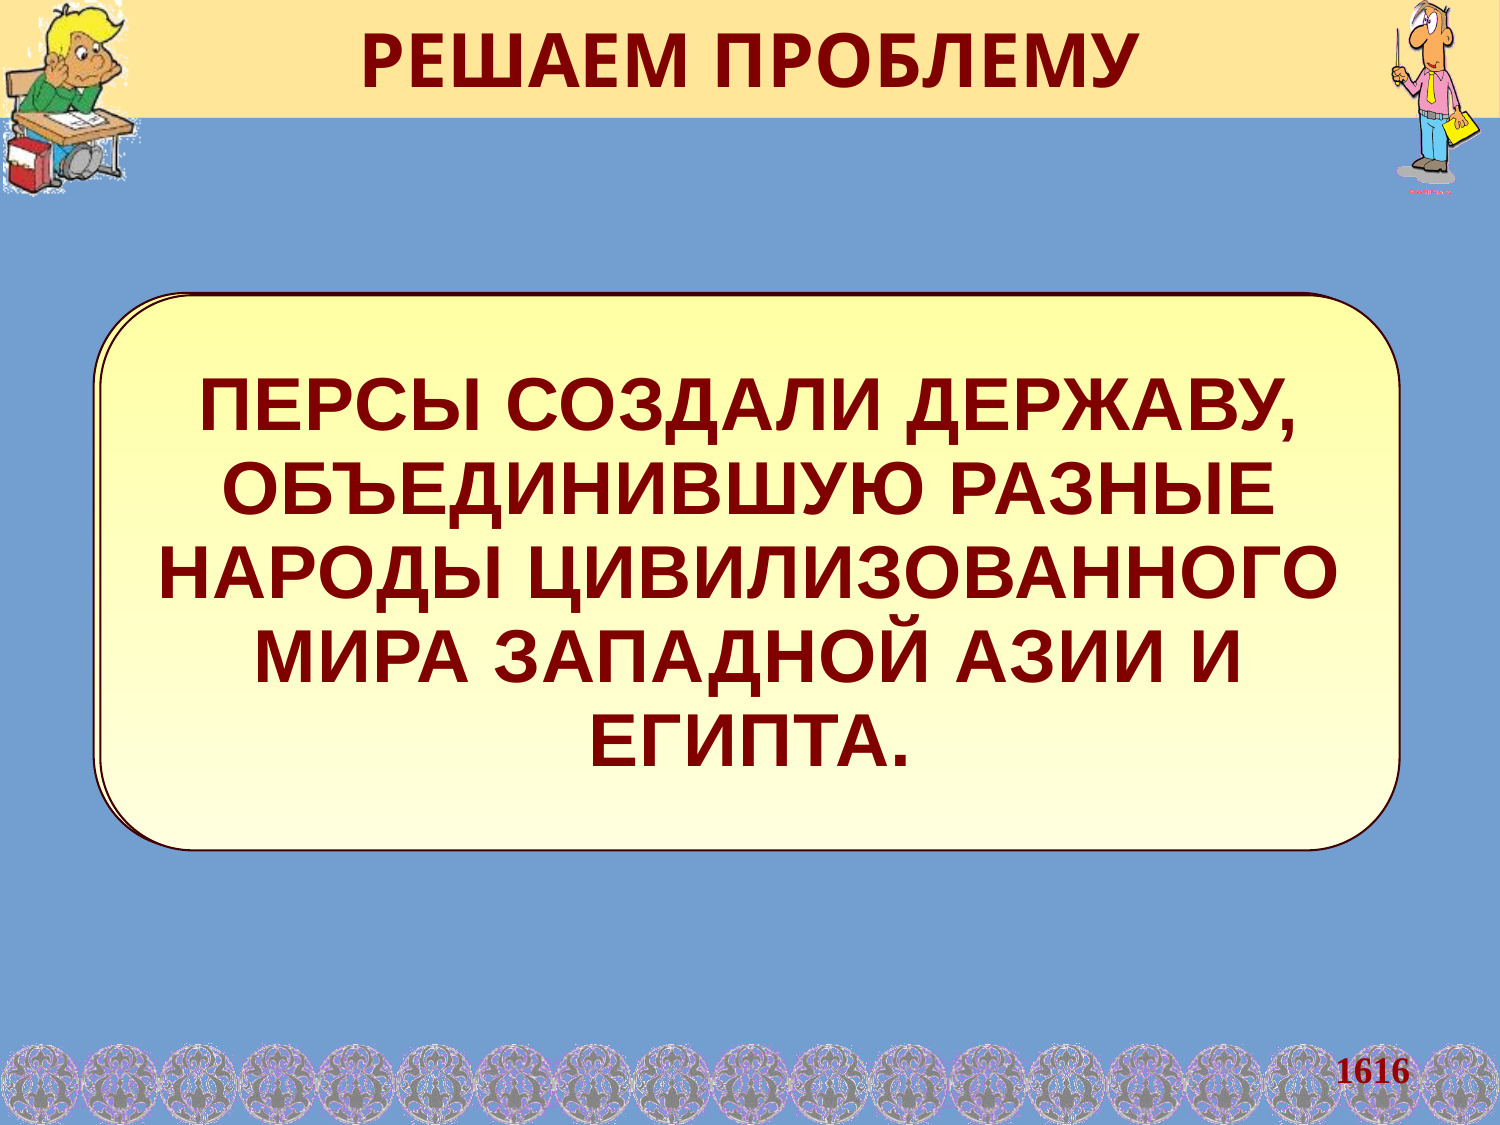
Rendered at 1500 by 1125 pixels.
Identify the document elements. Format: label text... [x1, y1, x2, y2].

text_box ПЕРСЫ СОЗДАЛИ ДЕРЖАВУ, ОБЪЕДИНИВШУЮ РАЗНЫЕ НАРОДЫ ЦИВИЛИЗОВАННОГО МИРА ЗАПАДНОЙ АЗИИ И ЕГИПТА. [100, 295, 1400, 851]
picture [3, 0, 163, 197]
picture [0, 1043, 1500, 1125]
slide_number <number><number> [1074, 1042, 1425, 1103]
picture [1351, 0, 1500, 197]
text_box Какой ответ на основной вопрос урока мы можем дать? Что позволило персам удержать свою державу от распада? [93, 292, 1325, 842]
title РЕШАЕМ ПРОБЛЕМУ [41, 0, 1459, 119]
